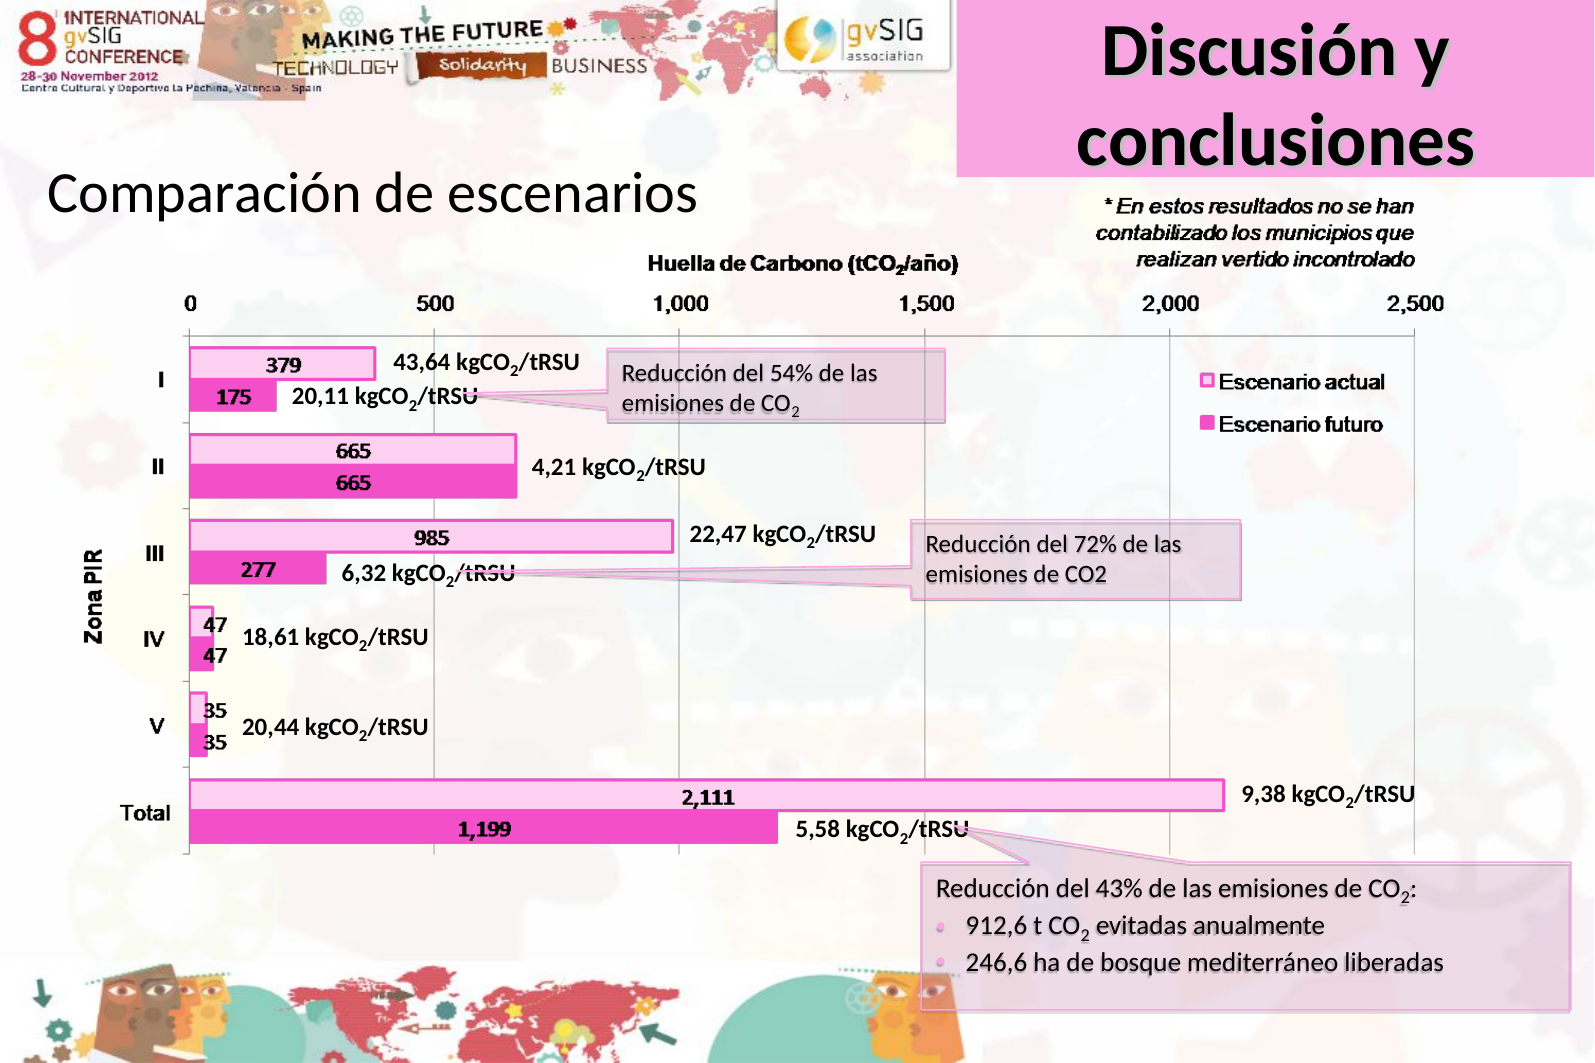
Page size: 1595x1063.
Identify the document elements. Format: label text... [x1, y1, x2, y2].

text_box Reducción del 54% de las emisiones de CO2 [462, 348, 945, 420]
text_box 6,32 kgCO2/tRSU [327, 549, 563, 599]
text_box 9,38 kgCO2/tRSU [1226, 770, 1462, 820]
text_box 20,44 kgCO2/tRSU [227, 703, 463, 753]
text_box 5,58 kgCO2/tRSU [781, 805, 1016, 855]
text_box Reducción del 43% de las emisiones de CO2: 912,6 t CO2 evitadas anualmente 246,6 ha de bosque mediterráneo liberadas [921, 825, 1571, 1010]
text_box 4,21 kgCO2/tRSU [517, 443, 753, 493]
list Comparación de escenarios [32, 154, 1498, 232]
picture [0, 0, 1595, 1063]
text_box 20,11 kgCO2/tRSU [277, 372, 513, 422]
text_box 18,61 kgCO2/tRSU [227, 613, 463, 663]
text_box 43,64 kgCO2/tRSU [378, 338, 614, 388]
text_box Reducción del 72% de las emisiones de CO2 [456, 519, 1241, 599]
text_box 22,47 kgCO2/tRSU [675, 510, 910, 560]
text_box Discusión y conclusiones [956, 0, 1595, 178]
